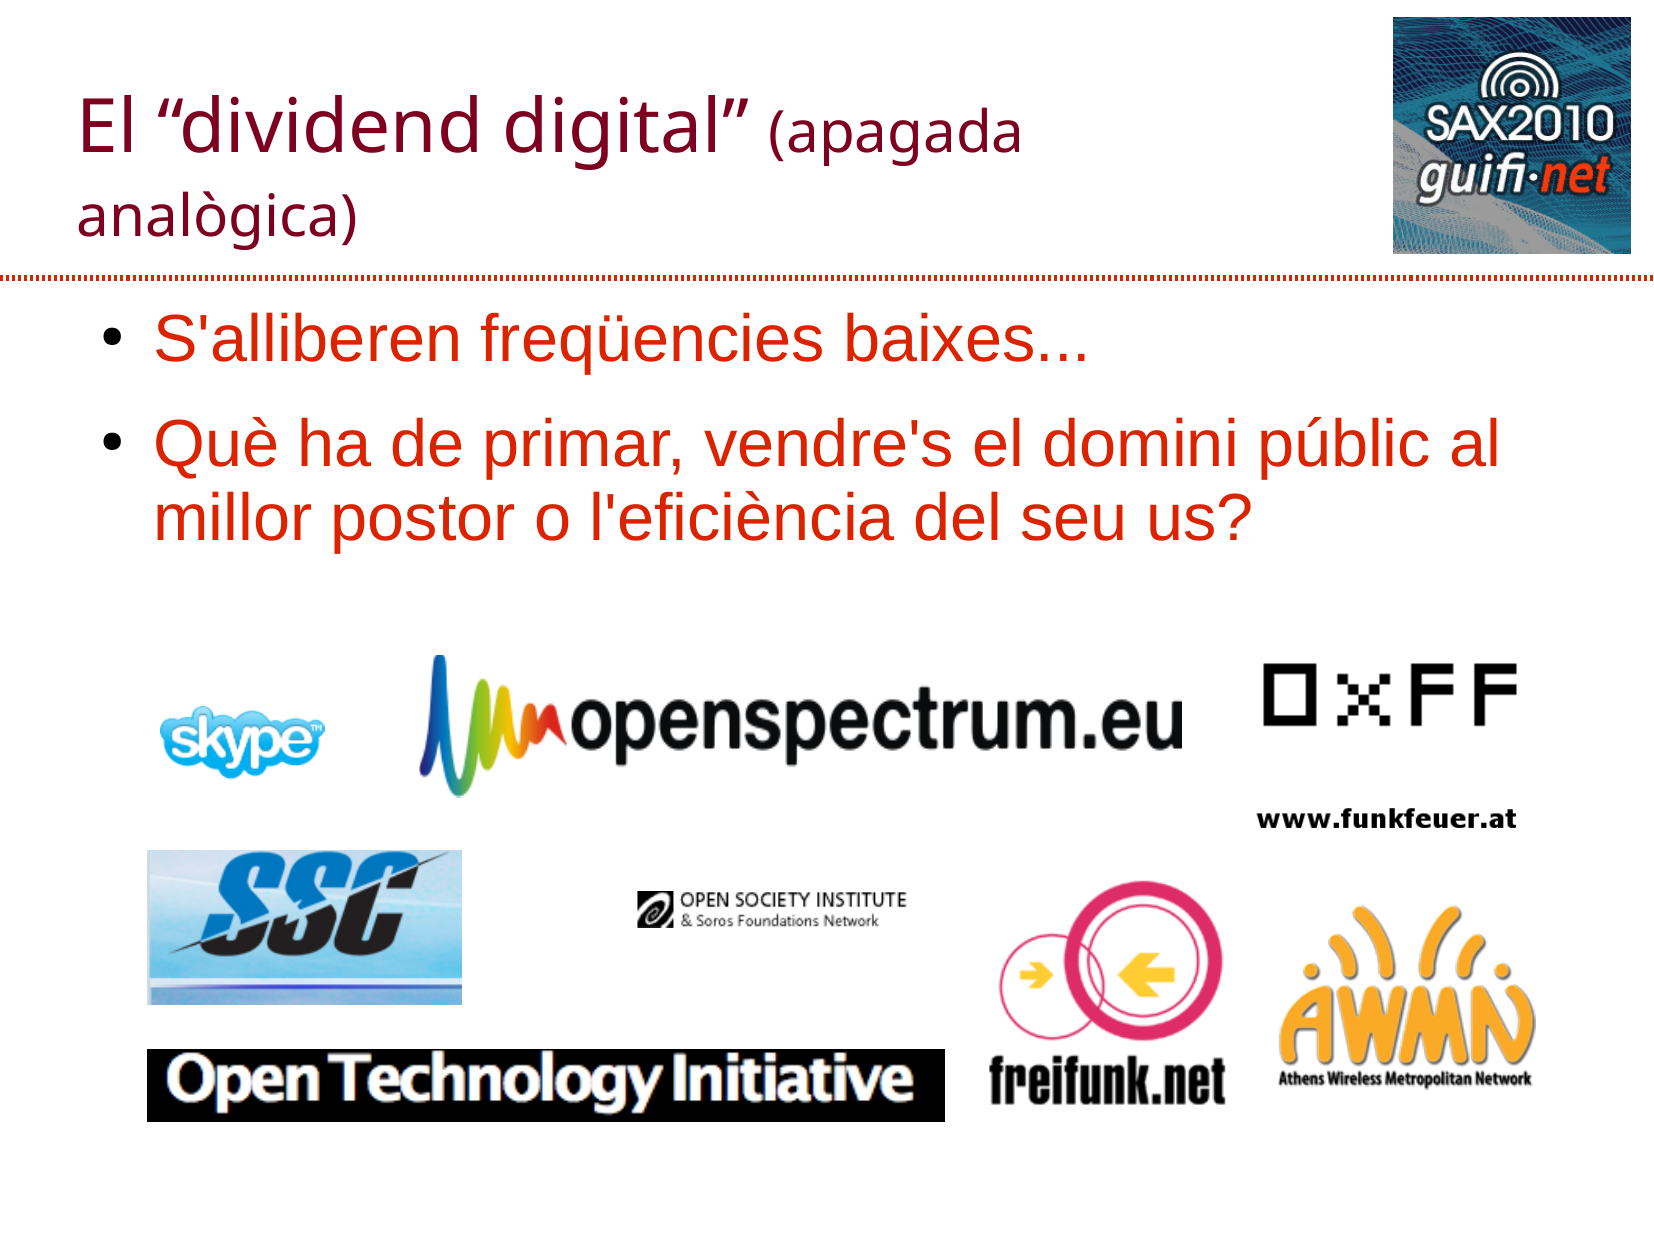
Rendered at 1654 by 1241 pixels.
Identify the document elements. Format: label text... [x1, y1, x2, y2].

picture [1393, 17, 1631, 254]
picture [974, 864, 1241, 1123]
list S'alliberen freqüencies baixes... Què ha de primar, vendre's el domini públic al millor postor o l'eficiència del seu us? [82, 301, 1571, 1105]
picture [1277, 890, 1536, 1093]
picture [160, 706, 325, 780]
title El “dividend digital” (apagada analògica) [76, 66, 1093, 259]
picture [147, 850, 462, 1006]
picture [419, 655, 1182, 798]
picture [147, 1049, 945, 1123]
picture [608, 891, 935, 928]
